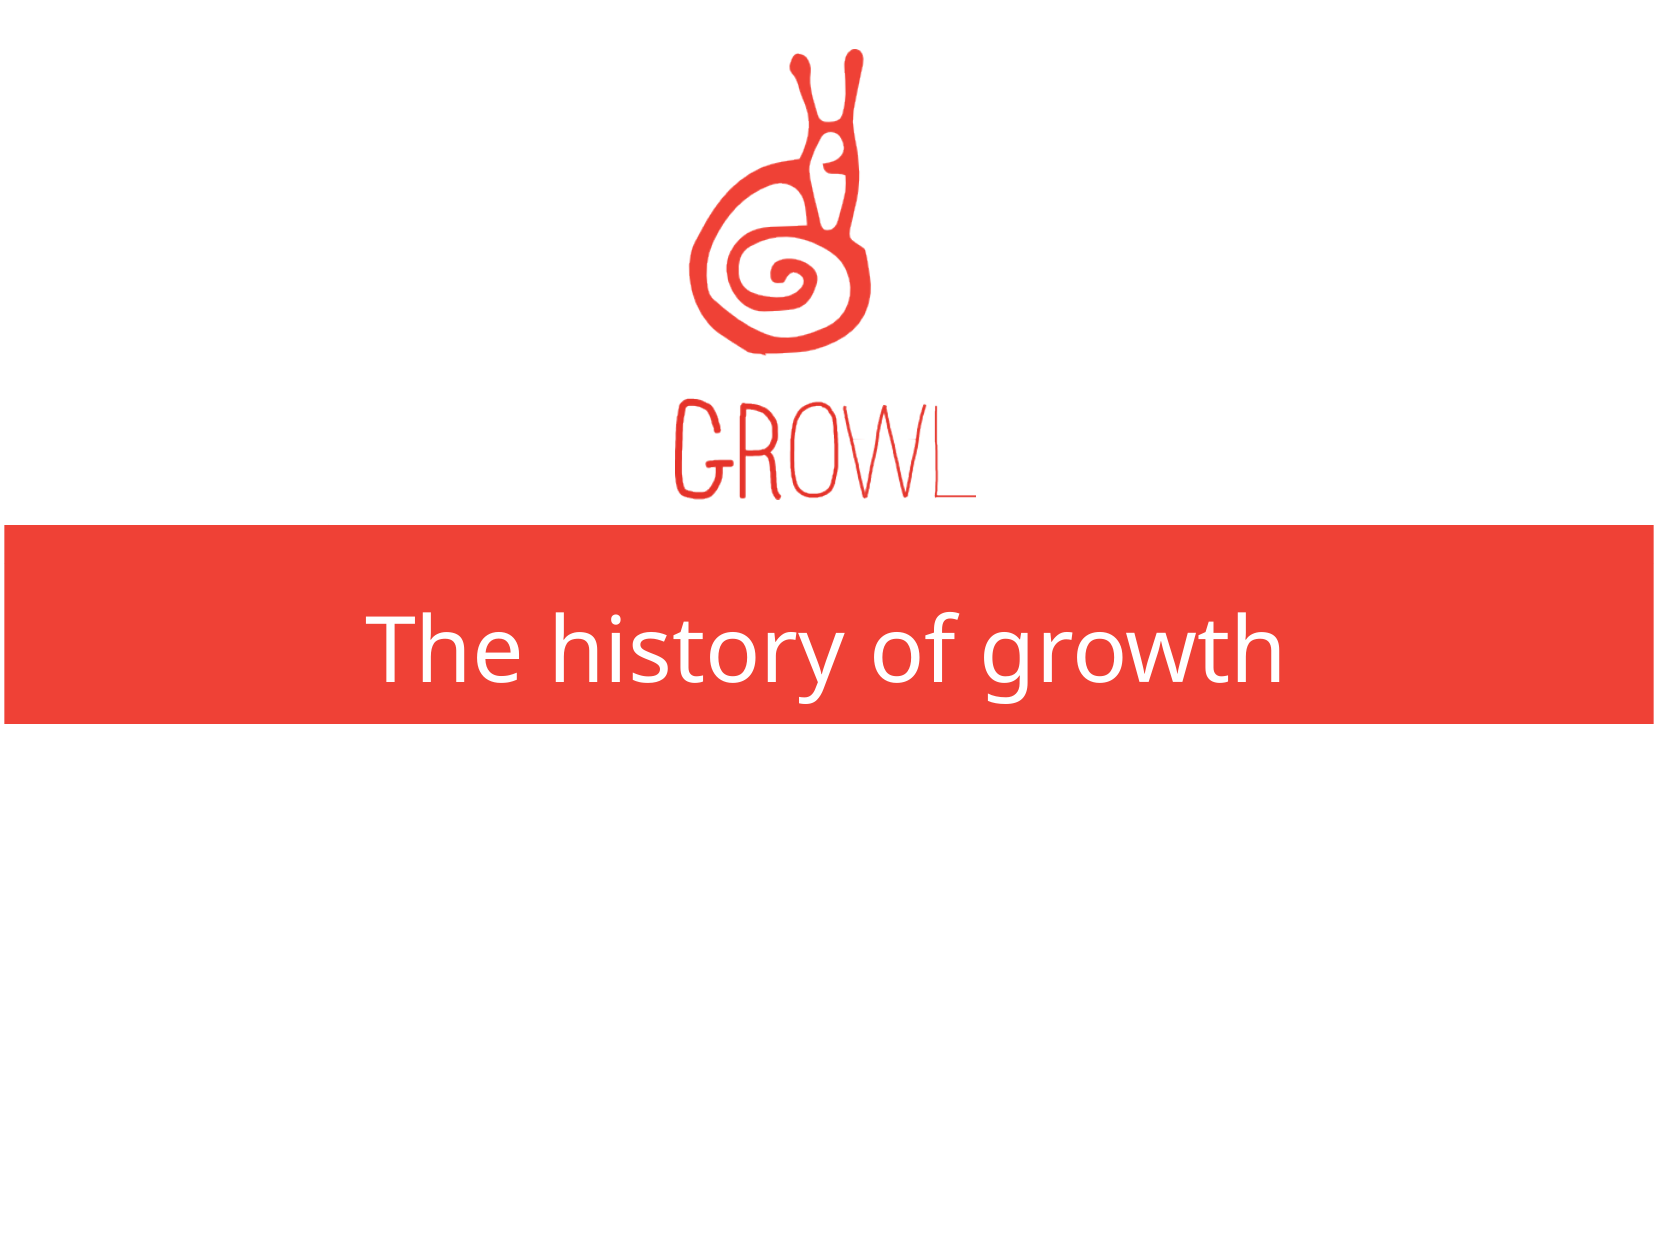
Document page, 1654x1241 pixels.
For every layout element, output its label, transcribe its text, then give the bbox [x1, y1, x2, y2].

picture [675, 49, 976, 500]
title The history of growth [82, 578, 1571, 715]
